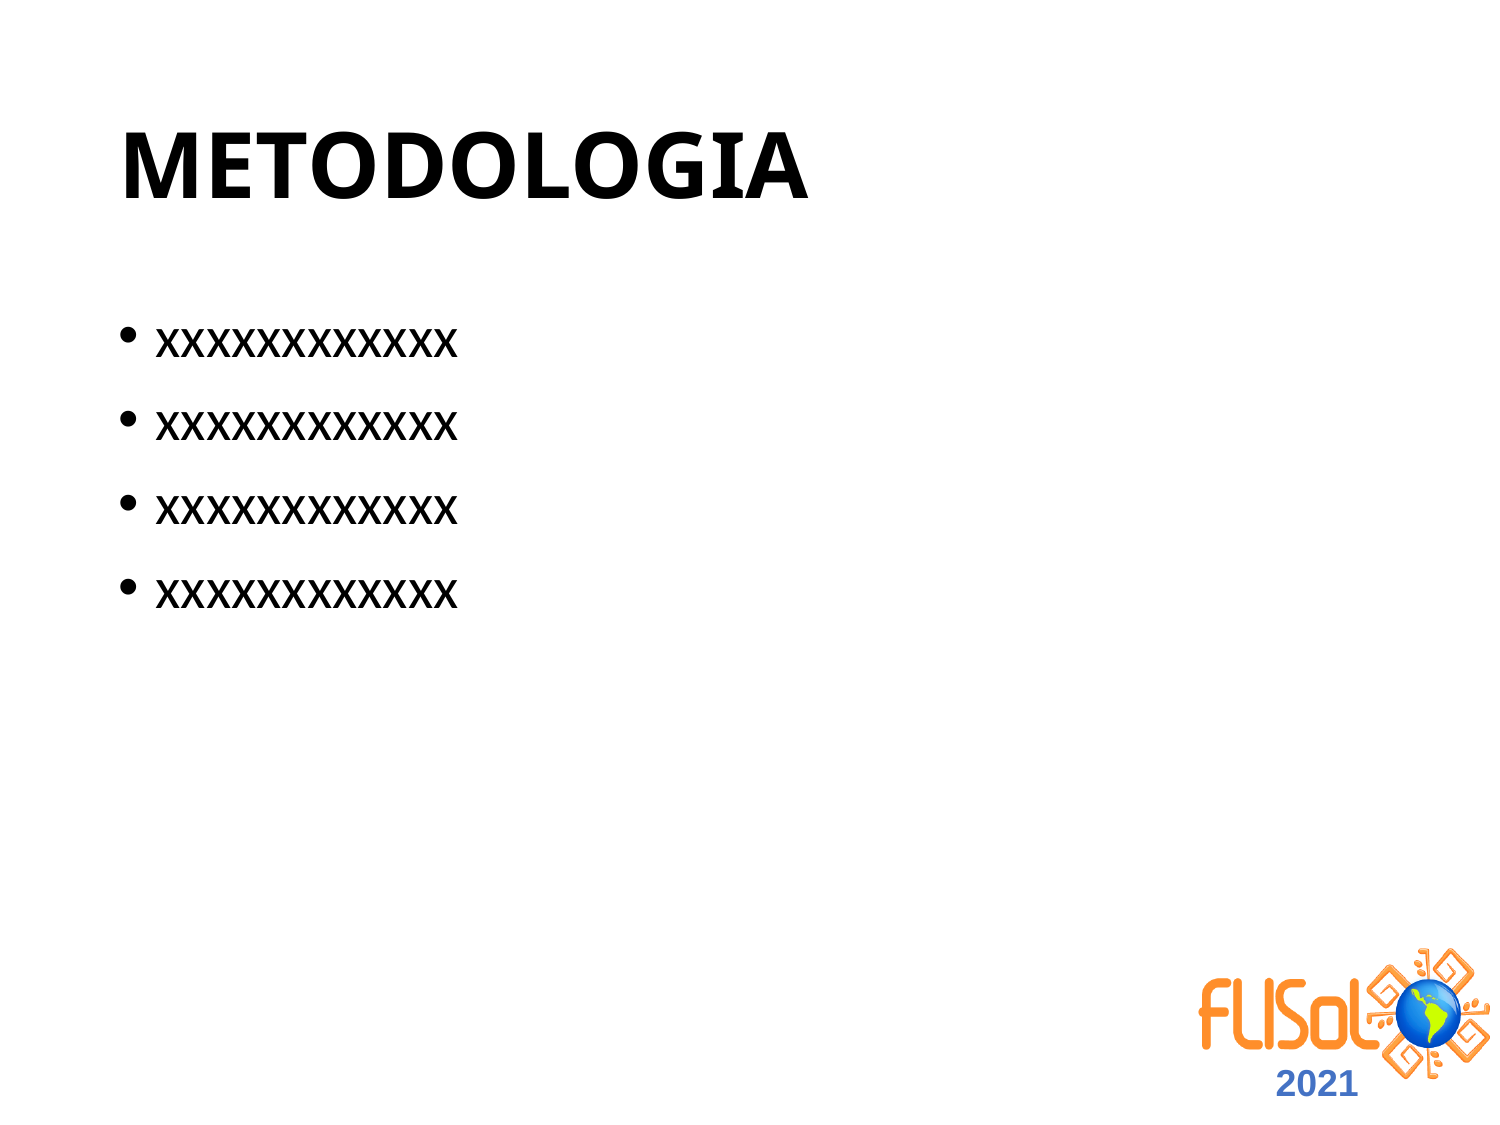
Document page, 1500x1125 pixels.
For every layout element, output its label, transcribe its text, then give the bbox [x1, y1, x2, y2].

title METODOLOGIA [103, 59, 1397, 278]
list xxxxxxxxxxxx xxxxxxxxxxxx xxxxxxxxxxxx xxxxxxxxxxxx [103, 299, 1397, 1014]
